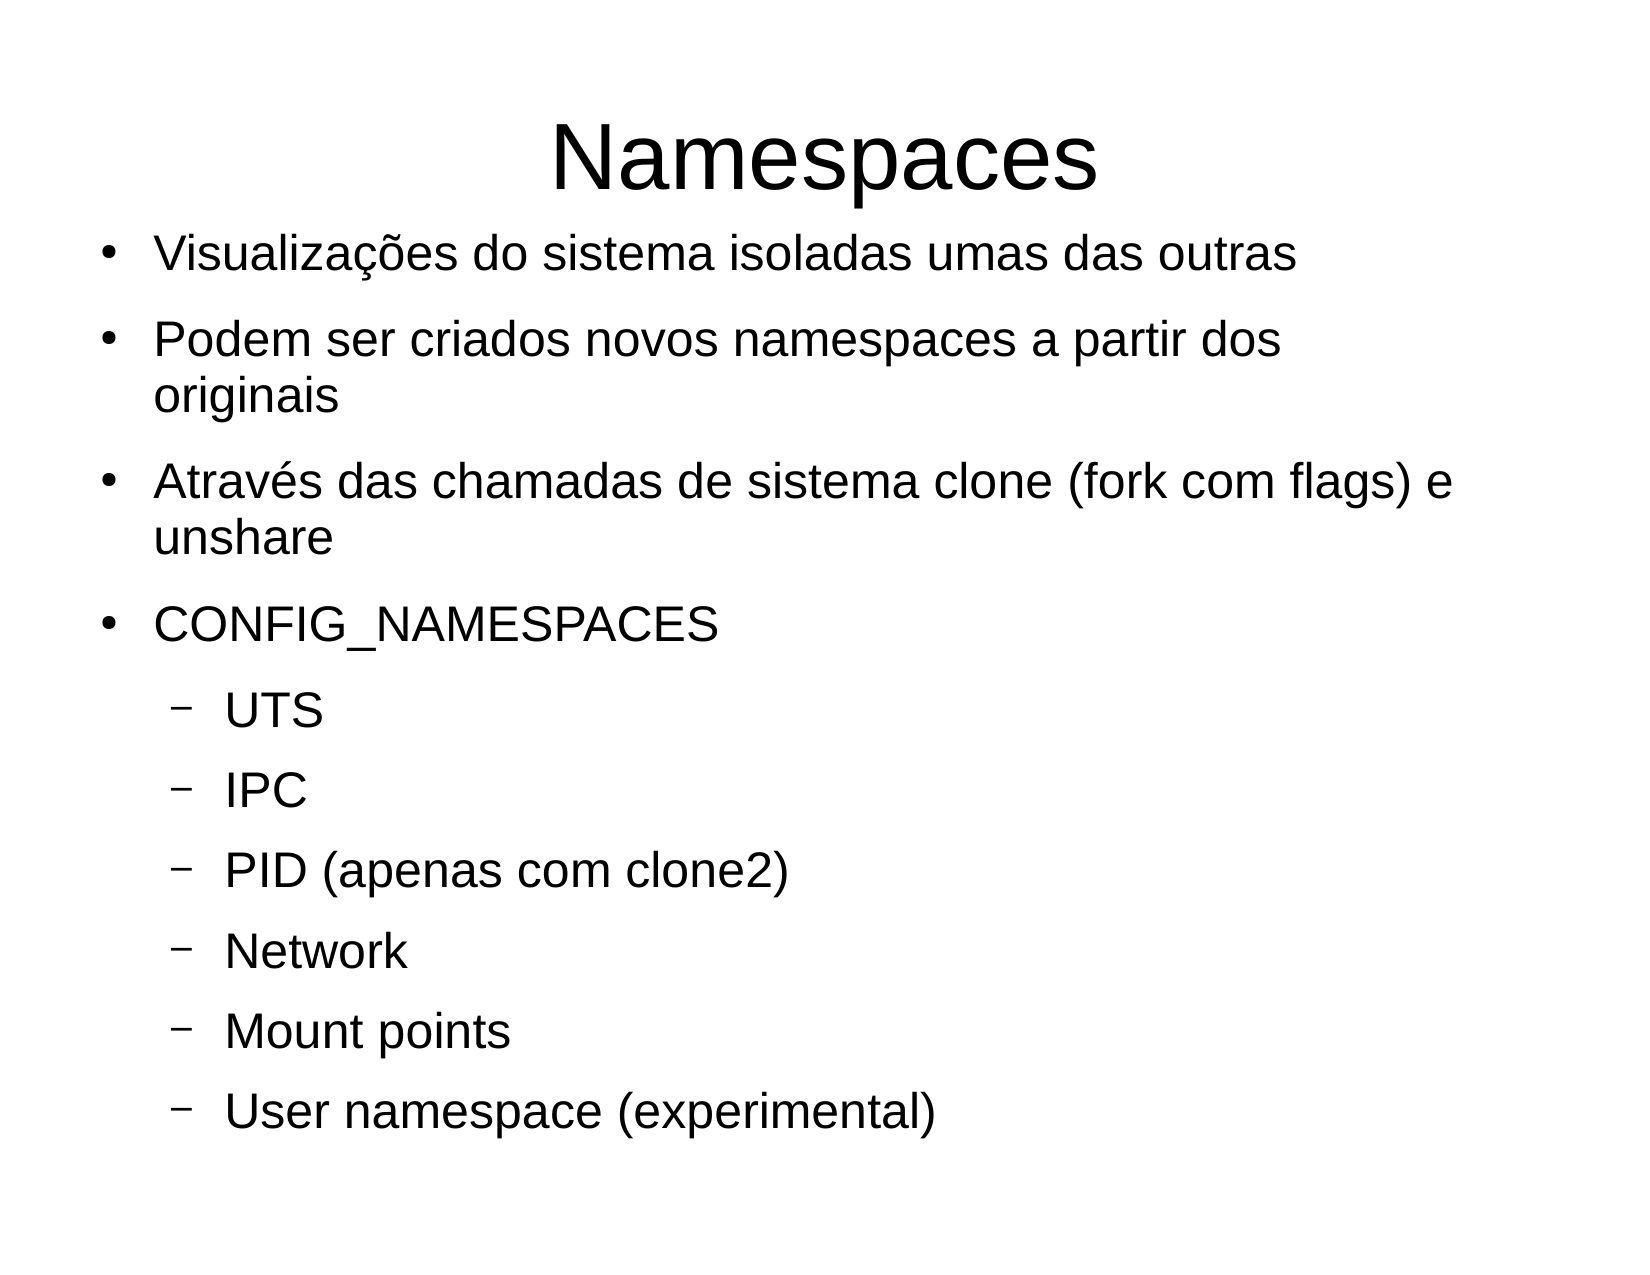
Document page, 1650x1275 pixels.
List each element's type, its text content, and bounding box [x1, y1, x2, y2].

title Namespaces [82, 50, 1568, 264]
list Visualizações do sistema isoladas umas das outras Podem ser criados novos namespaces a partir dos originais Através das chamadas de sistema clone (fork com flags) e unshare CONFIG_NAMESPACES UTS IPC PID (apenas com clone2) Network Mount points User namespace (experimental) [82, 225, 1463, 1175]
